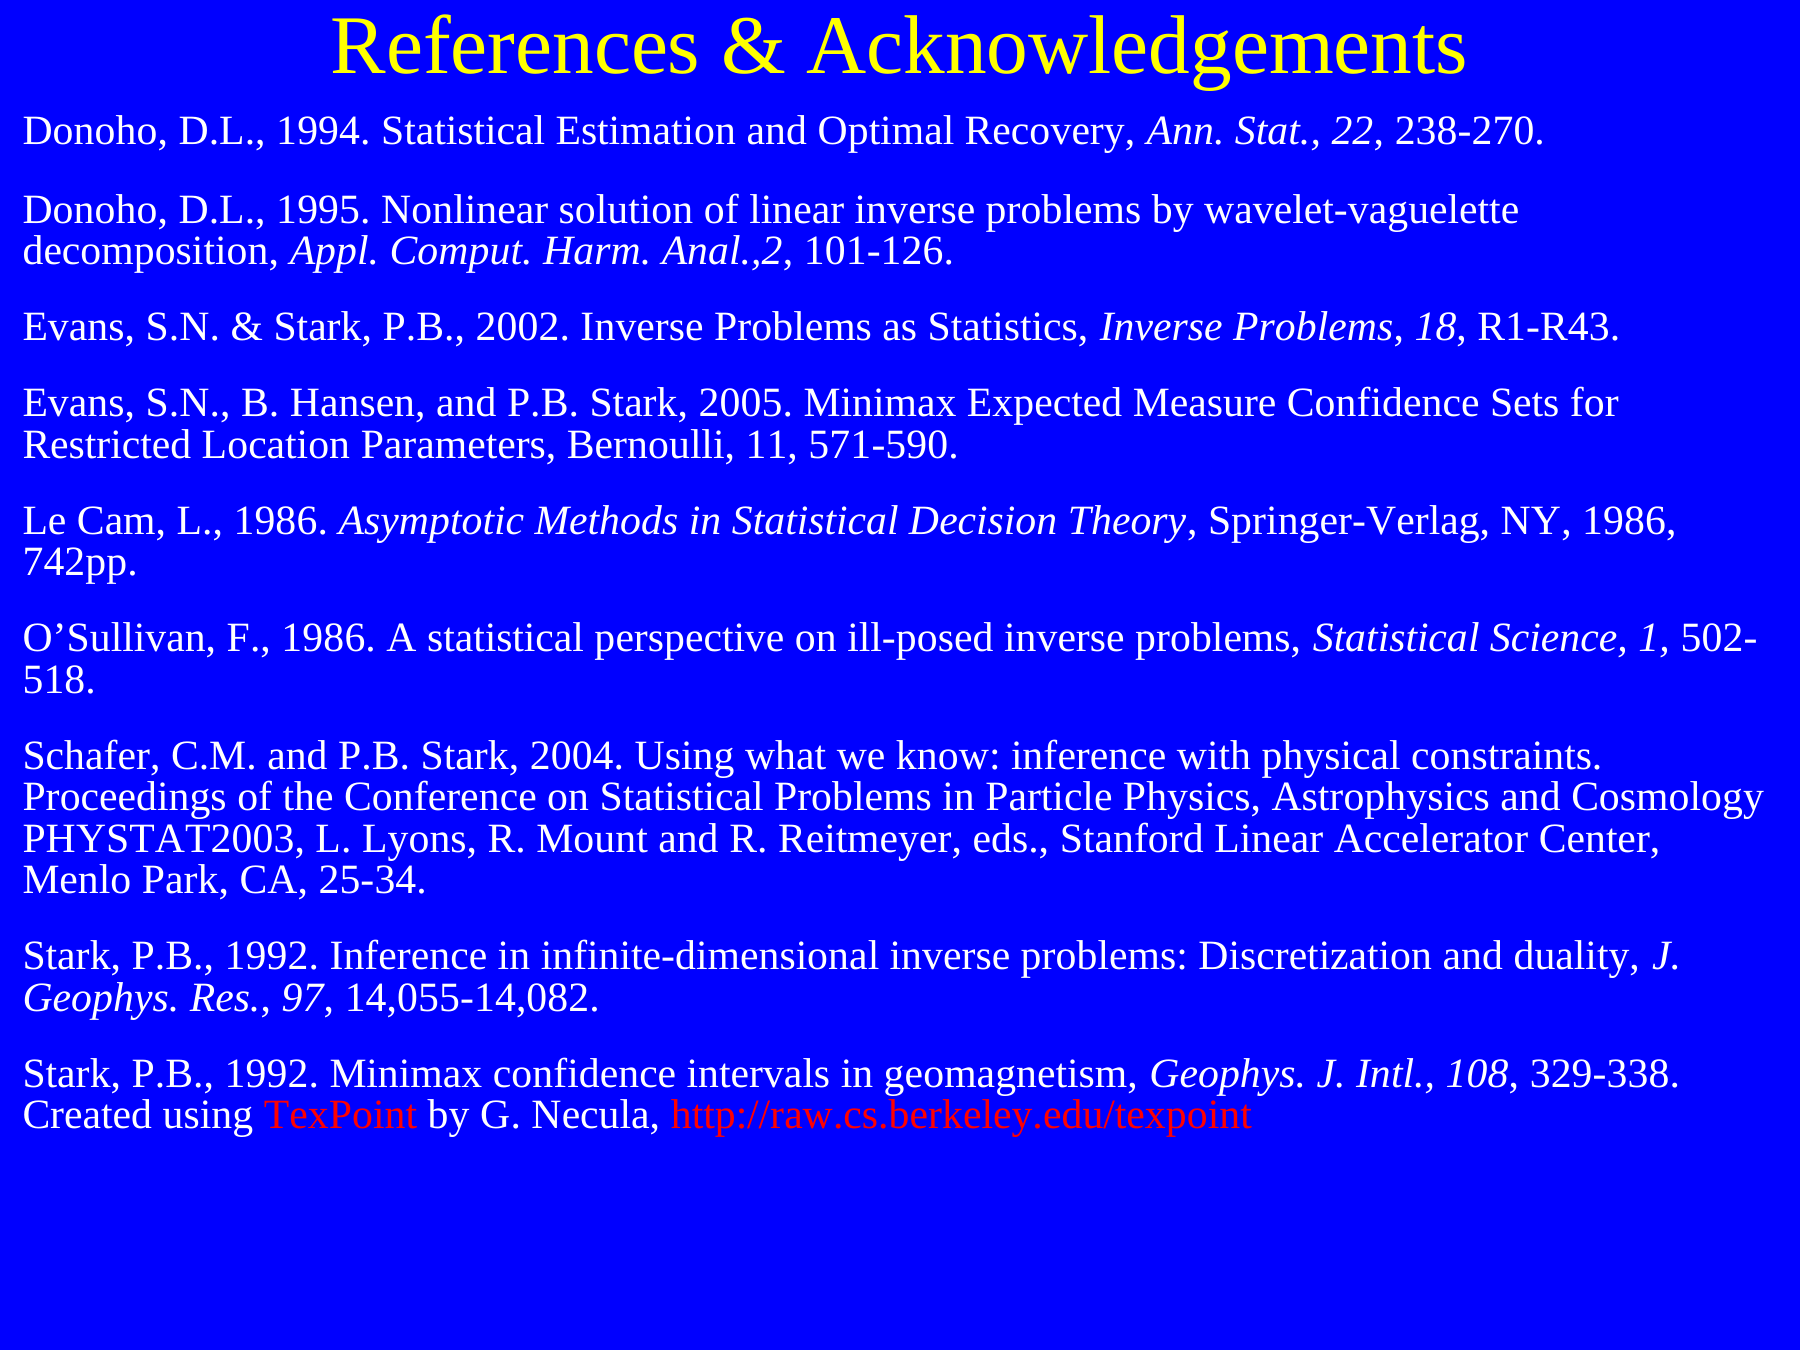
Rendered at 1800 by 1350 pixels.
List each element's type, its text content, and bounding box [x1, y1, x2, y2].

list Donoho, D.L., 1994. Statistical Estimation and Optimal Recovery, Ann. Stat., 22, 238-270. Donoho, D.L., 1995. Nonlinear solution of linear inverse problems by wavelet-vaguelette decomposition, Appl. Comput. Harm. Anal.,2, 101-126. Evans, S.N. & Stark, P.B., 2002. Inverse Problems as Statistics, Inverse Problems, 18, R1-R43. Evans, S.N., B. Hansen, and P.B. Stark, 2005. Minimax Expected Measure Confidence Sets for Restricted Location Parameters, Bernoulli, 11, 571-590. Le Cam, L., 1986. Asymptotic Methods in Statistical Decision Theory, Springer-Verlag, NY, 1986, 742pp. O’Sullivan, F., 1986. A statistical perspective on ill-posed inverse problems, Statistical Science, 1, 502-518. Schafer, C.M. and P.B. Stark, 2004. Using what we know: inference with physical constraints. Proceedings of the Conference on Statistical Problems in Particle Physics, Astrophysics and Cosmology PHYSTAT2003, L. Lyons, R. Mount and R. Reitmeyer, eds., Stanford Linear Accelerator Center, Menlo Park, CA, 25-34. Stark, P.B., 1992. Inference in infinite-dimensional inverse problems: Discretization and duality, J. Geophys. Res., 97, 14,055-14,082. Stark, P.B., 1992. Minimax confidence intervals in geomagnetism, Geophys. J. Intl., 108, 329-338. Created using TexPoint by G. Necula, http://raw.cs.berkeley.edu/texpoint [0, 99, 1800, 1350]
title References & Acknowledgements [0, 0, 1800, 99]
